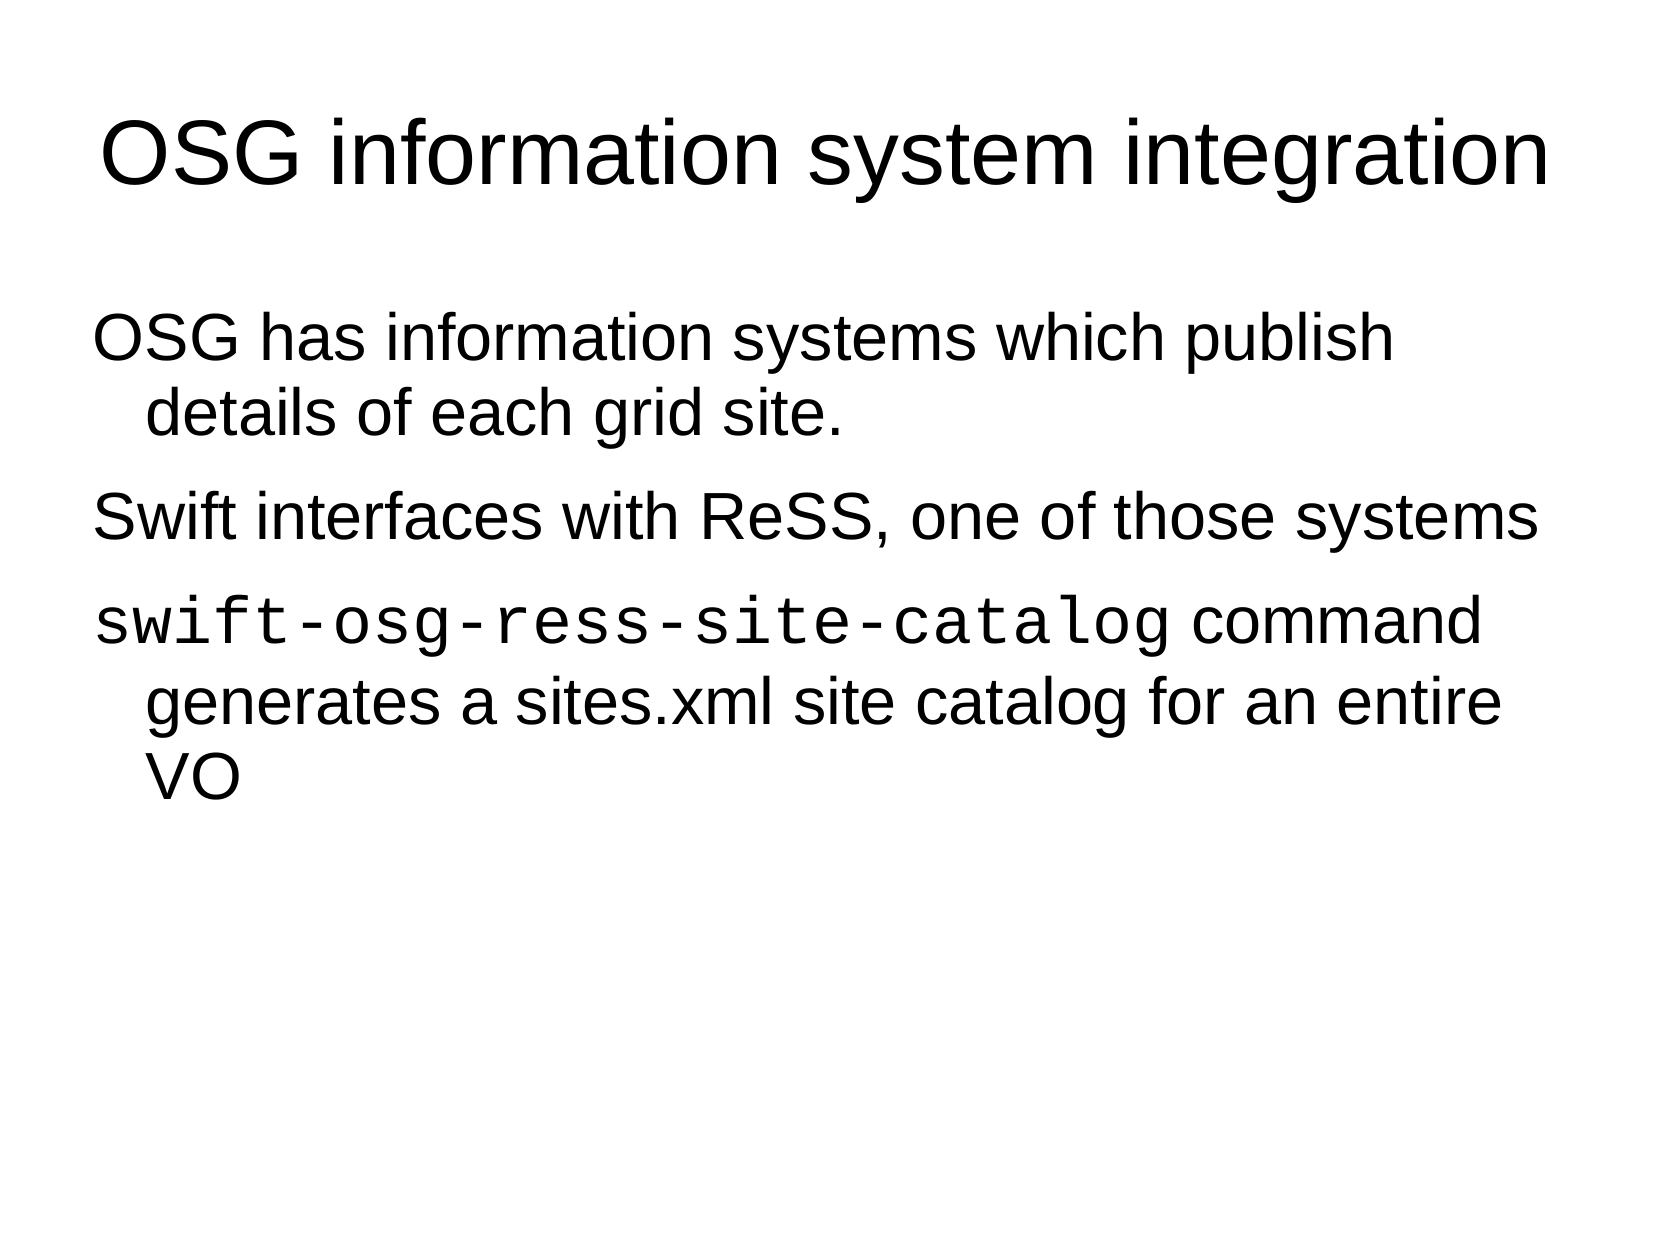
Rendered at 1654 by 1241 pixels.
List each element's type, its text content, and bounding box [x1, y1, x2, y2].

title OSG information system integration [82, 56, 1571, 250]
list OSG has information systems which publish details of each grid site. Swift interfaces with ReSS, one of those systems swift-osg-ress-site-catalog command generates a sites.xml site catalog for an entire VO [75, 300, 1564, 1119]
